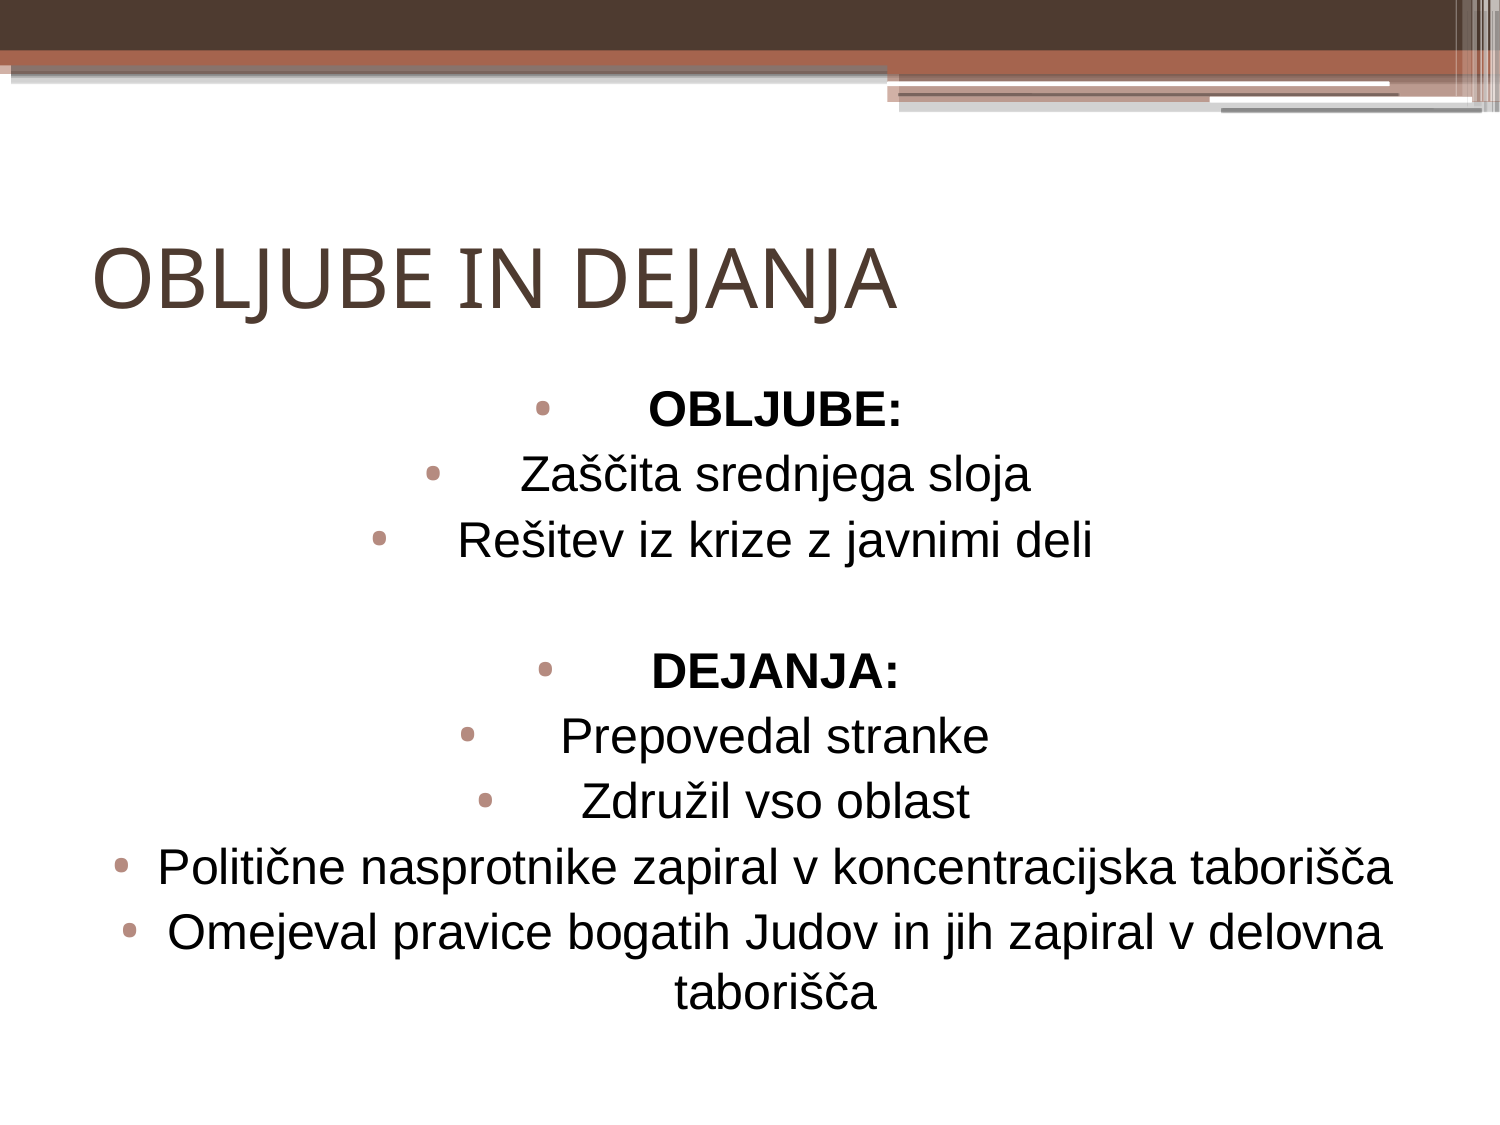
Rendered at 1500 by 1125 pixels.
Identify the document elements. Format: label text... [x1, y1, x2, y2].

title OBLJUBE IN DEJANJA [75, 187, 1425, 363]
list OBLJUBE: Zaščita srednjega sloja Rešitev iz krize z javnimi deli DEJANJA: Prepovedal stranke Združil vso oblast Politične nasprotnike zapiral v koncentracijska taborišča Omejeval pravice bogatih Judov in jih zapiral v delovna taborišča [75, 369, 1425, 1079]
